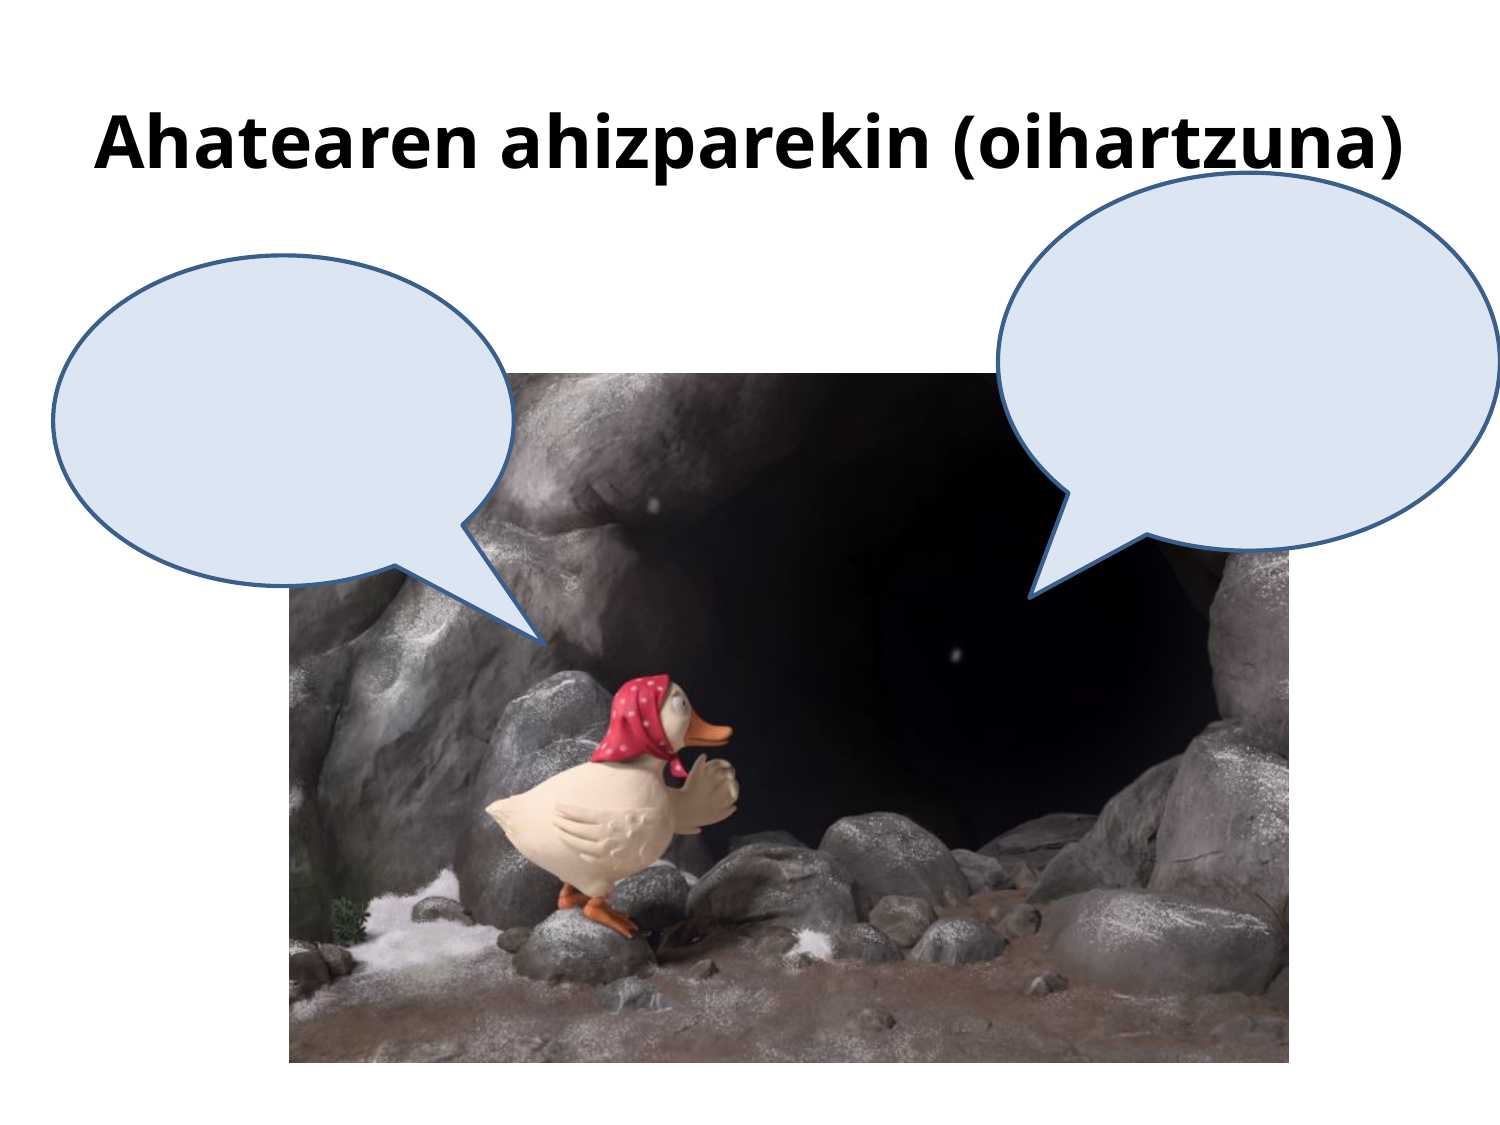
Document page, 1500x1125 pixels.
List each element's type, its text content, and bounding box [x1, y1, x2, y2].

title Ahatearen ahizparekin (oihartzuna) [75, 45, 1425, 233]
picture [289, 373, 1289, 1063]
text_box [997, 172, 1500, 598]
text_box [53, 255, 545, 645]
